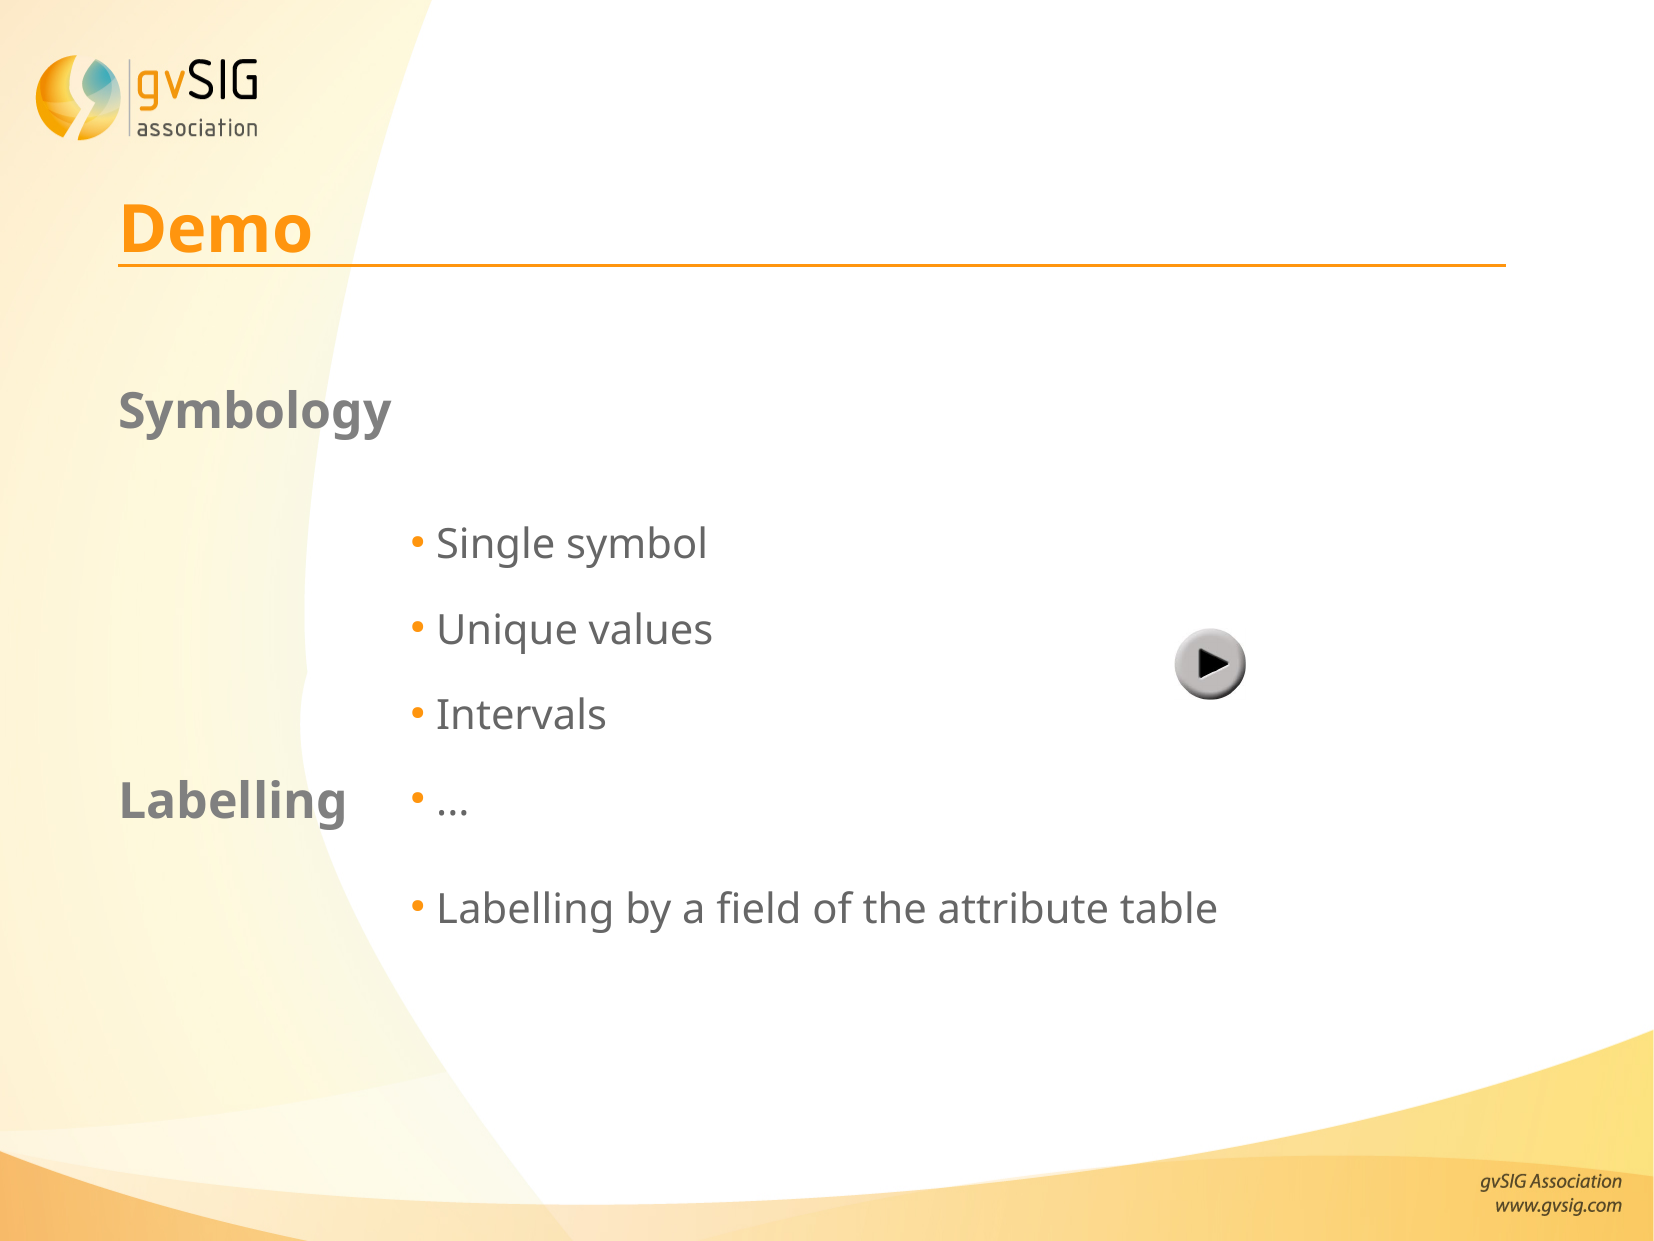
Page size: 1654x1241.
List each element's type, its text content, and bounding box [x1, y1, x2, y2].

text_box Single symbol Unique values Intervals ... [395, 478, 856, 754]
title Demo [118, 177, 1607, 276]
title Symbology [118, 364, 884, 454]
title Labelling [118, 754, 901, 844]
picture [0, 0, 1654, 1241]
text_box Labelling by a field of the attribute table [395, 843, 1445, 907]
